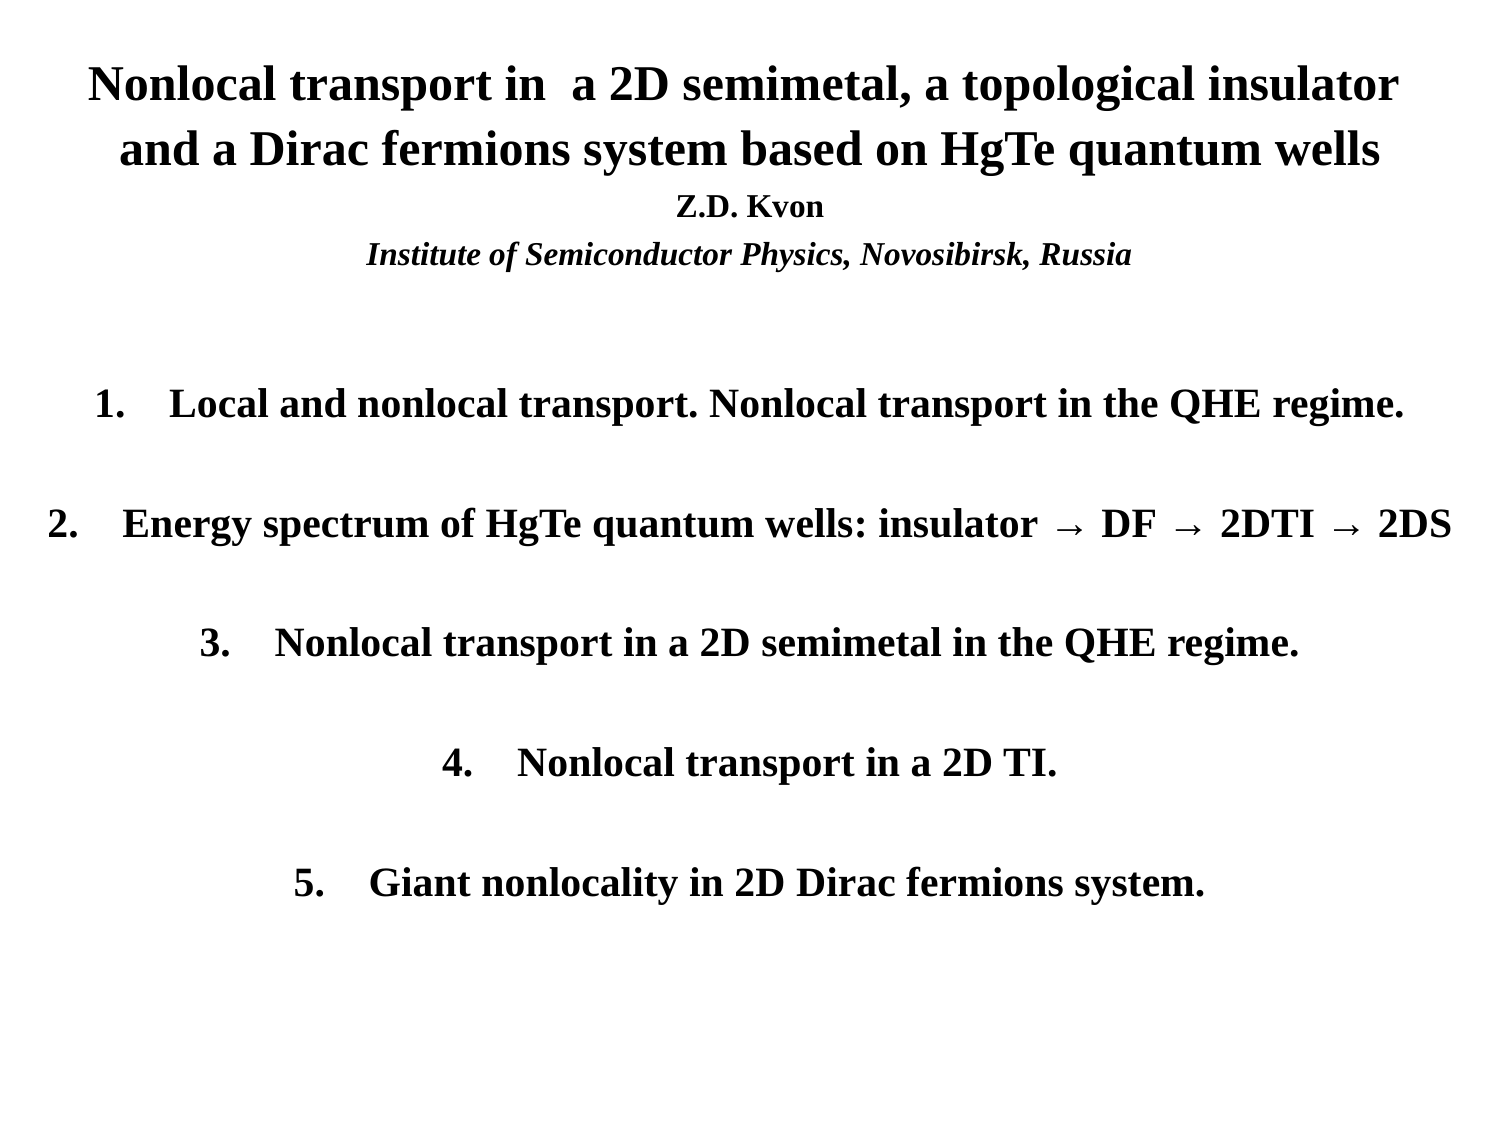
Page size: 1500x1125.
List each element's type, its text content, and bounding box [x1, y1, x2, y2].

list Nonlocal transport in a 2D semimetal, a topological insulator and a Dirac fermions system based on HgTe quantum wells Z.D. Kvon Institute of Semiconductor Physics, Novosibirsk, Russia Local and nonlocal transport. Nonlocal transport in the QHE regime. Energy spectrum of HgTe quantum wells: insulator → DF → 2DTI → 2DS Nonlocal transport in a 2D semimetal in the QHE regime. Nonlocal transport in a 2D TI. Giant nonlocality in 2D Dirac fermions system. [0, 54, 1500, 1025]
